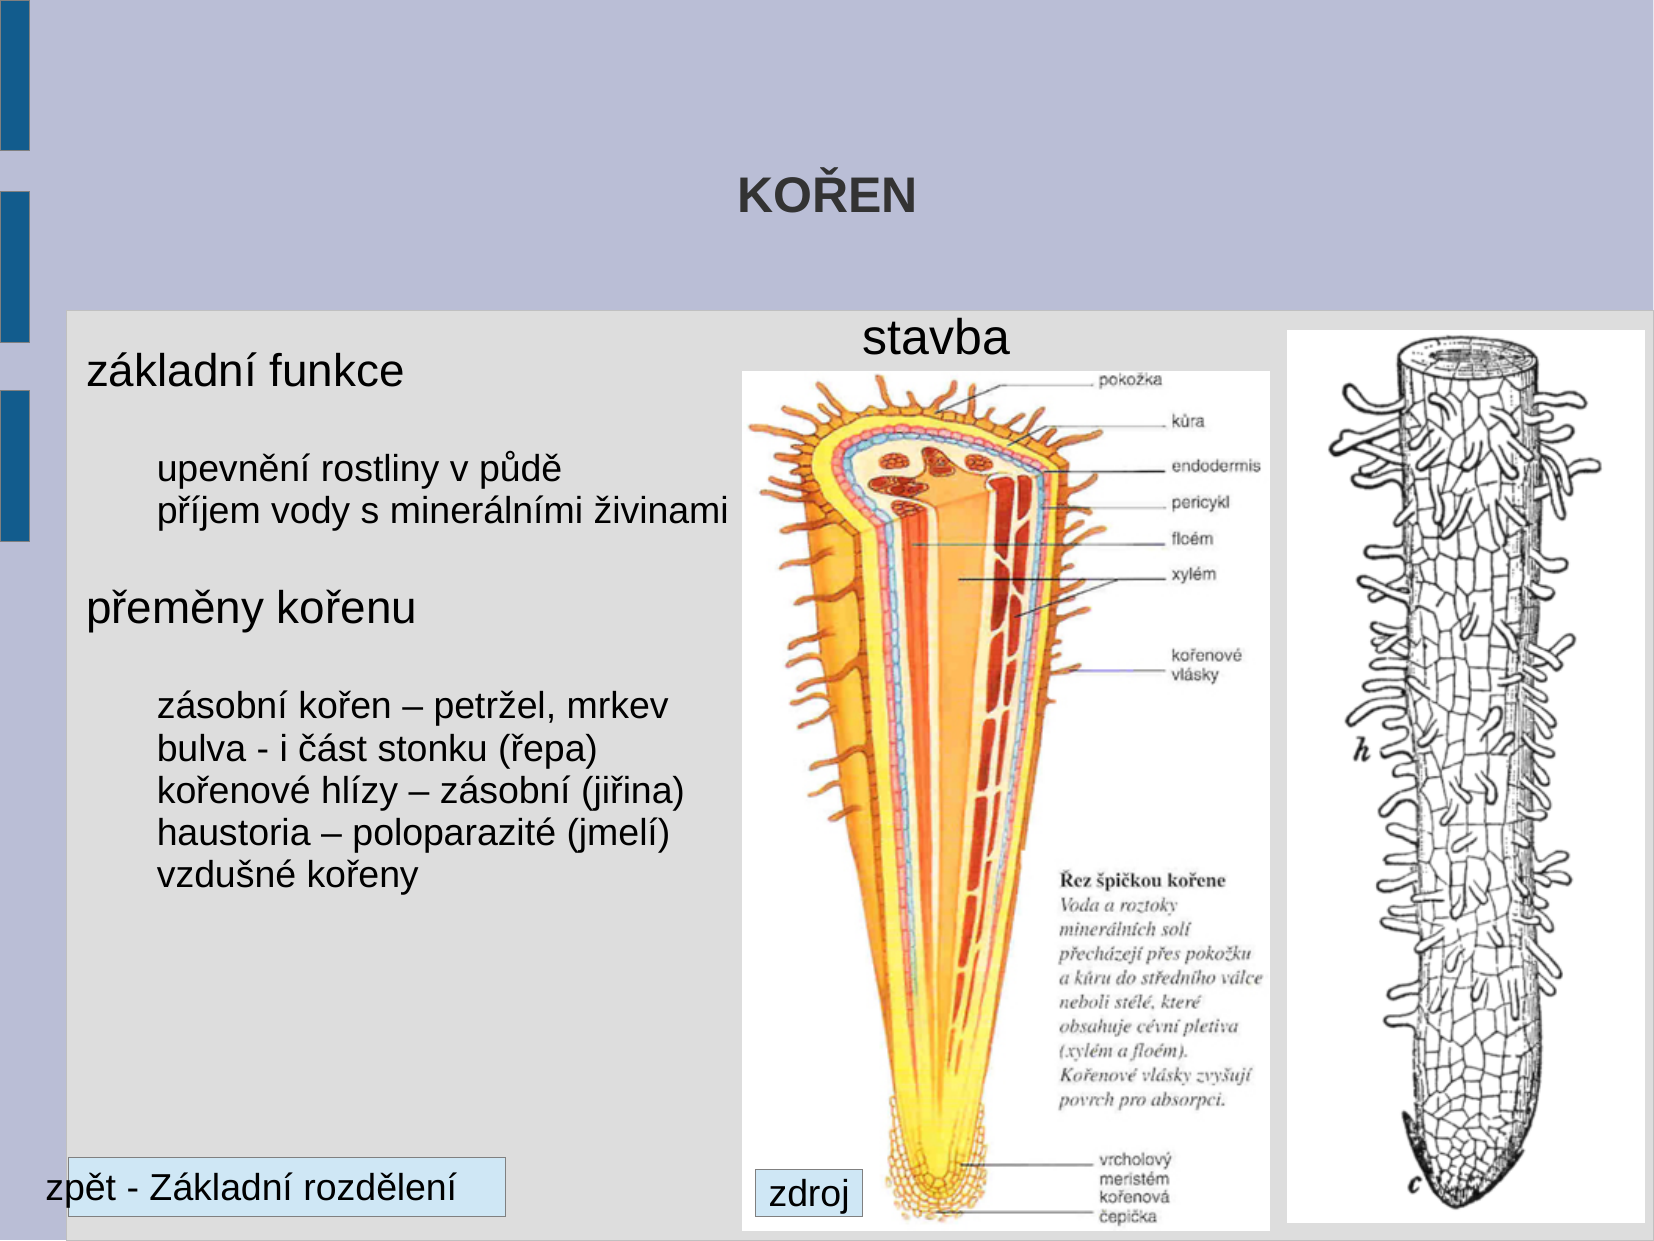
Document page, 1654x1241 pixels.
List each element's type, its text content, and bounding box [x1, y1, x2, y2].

text_box zpět - Základní rozdělení [68, 1157, 506, 1217]
text_box zdroj [755, 1169, 863, 1217]
list základní funkce upevnění rostliny v půdě příjem vody s minerálními živinami přeměny kořenu zásobní kořen – petržel, mrkev bulva - i část stonku (řepa) kořenové hlízy – zásobní (jiřina) haustoria – poloparazité (jmelí) vzdušné kořeny [68, 344, 758, 1127]
picture [742, 371, 1270, 1231]
list stavba [845, 309, 1535, 1091]
picture [1287, 330, 1645, 1223]
title KOŘEN [121, 91, 1534, 299]
